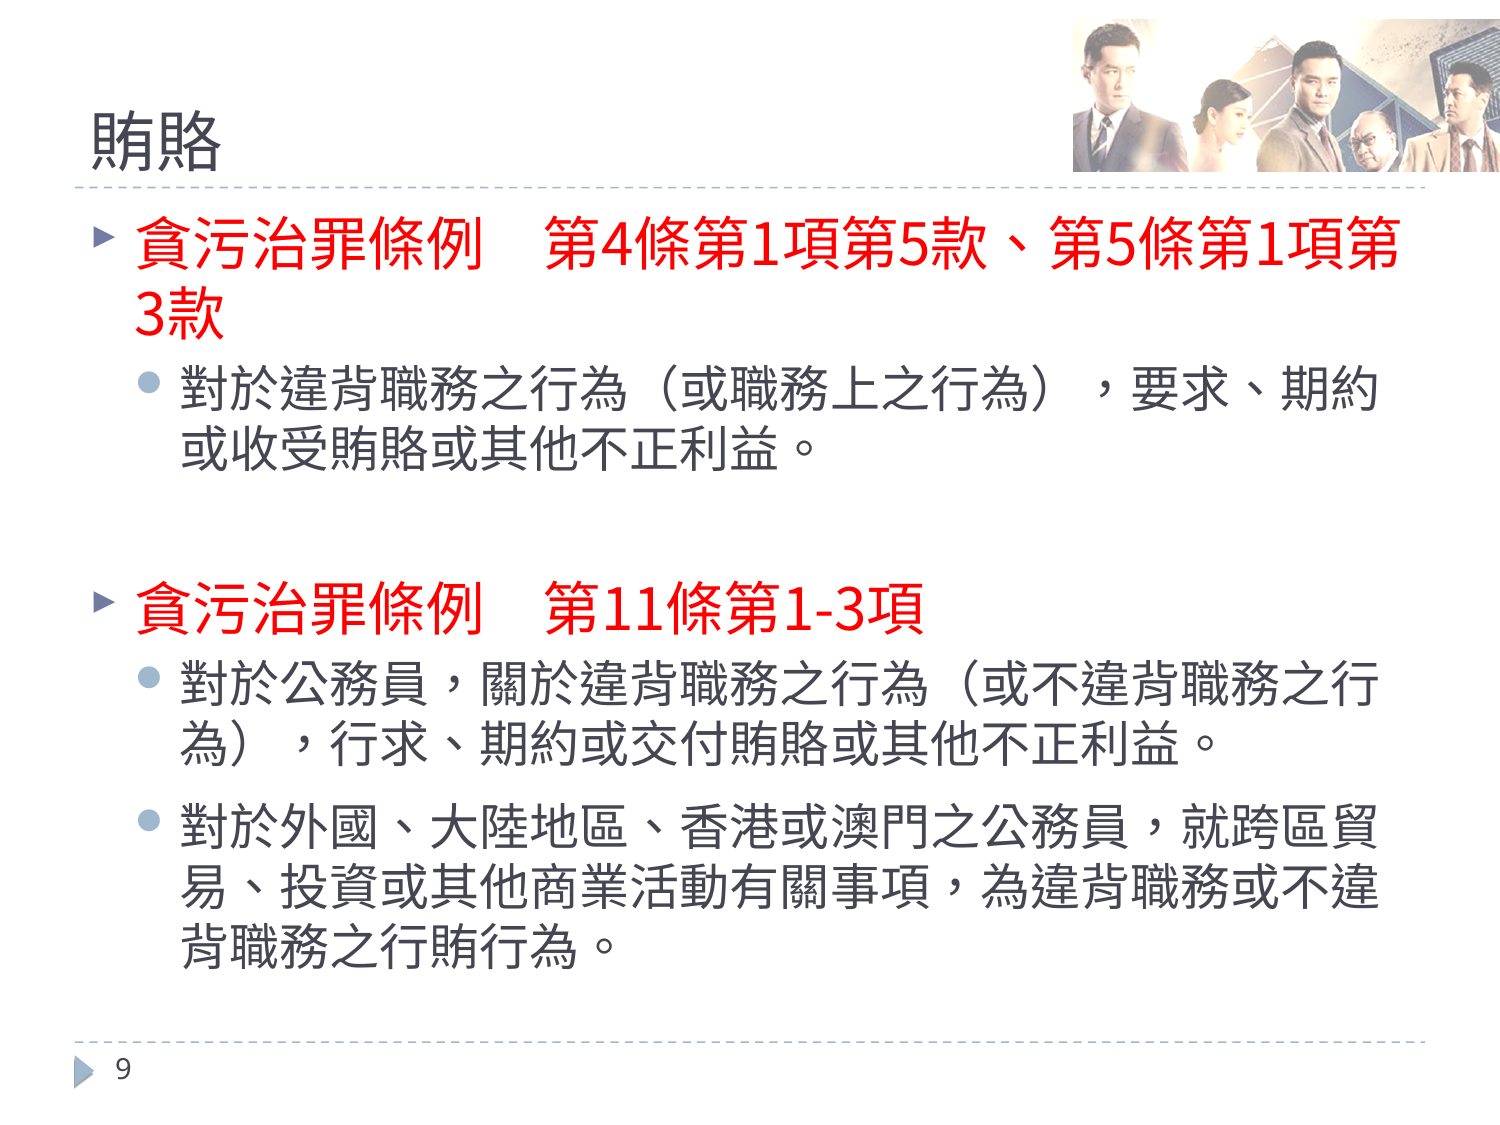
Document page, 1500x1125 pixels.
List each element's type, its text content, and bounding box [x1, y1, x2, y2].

list 貪污治罪條例 第4條第1項第5款、第5條第1項第3款 對於違背職務之行為（或職務上之行為），要求、期約或收受賄賂或其他不正利益。 貪污治罪條例 第11條第1-3項 對於公務員，關於違背職務之行為（或不違背職務之行為），行求、期約或交付賄賂或其他不正利益。 對於外國、大陸地區、香港或澳門之公務員，就跨區貿易、投資或其他商業活動有關事項，為違背職務或不違背職務之行賄行為。 [75, 200, 1425, 1010]
slide_number <編號> [100, 1042, 426, 1103]
picture [1073, 19, 1500, 172]
title 賄賂 [75, 24, 1425, 188]
